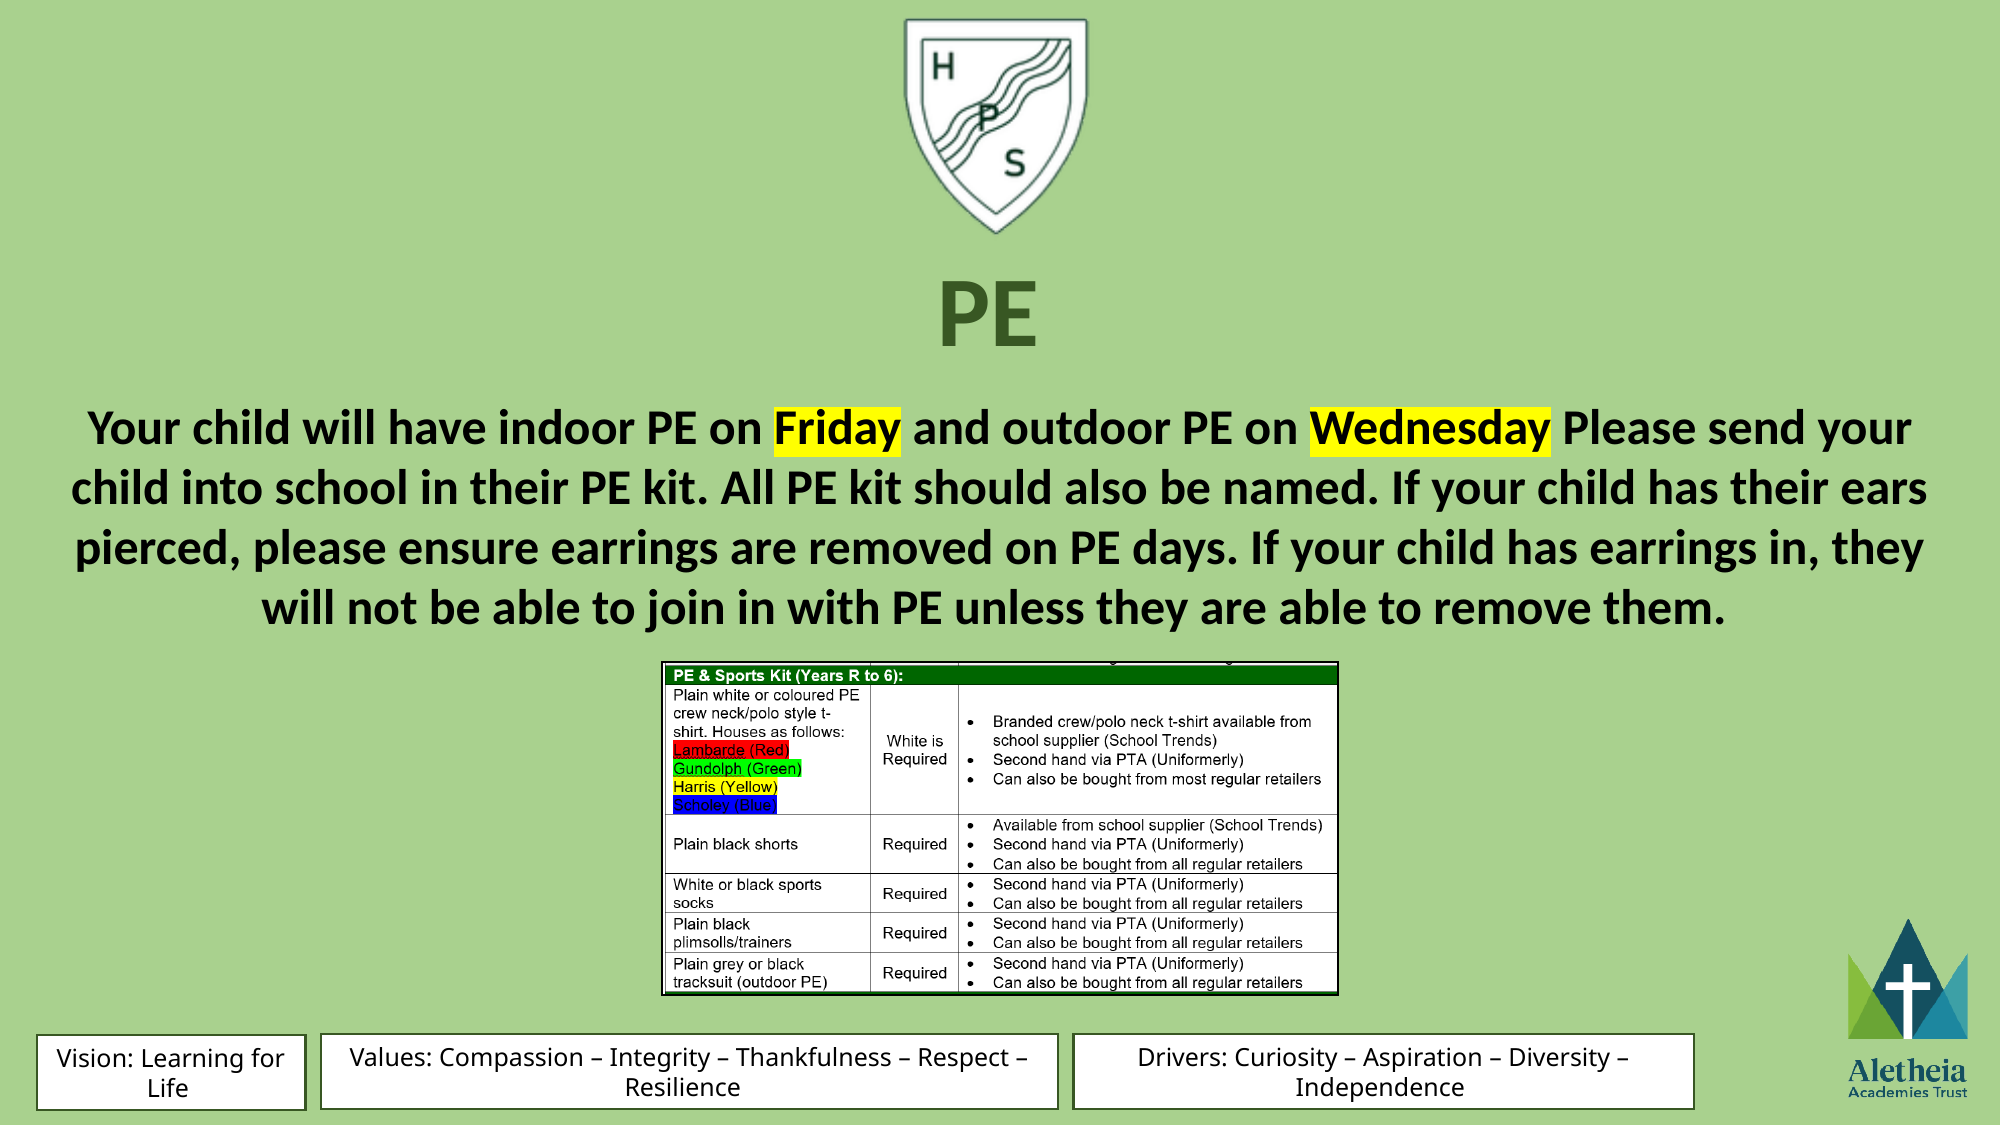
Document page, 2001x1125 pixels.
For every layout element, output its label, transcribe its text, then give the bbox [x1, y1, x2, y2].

text_box PE [179, 239, 1821, 374]
picture [1800, 902, 2000, 1118]
text_box Your child will have indoor PE on Friday and outdoor PE on Wednesday Please send your child into school in their PE kit. All PE kit should also be named. If your child has their ears pierced, please ensure earrings are removed on PE days. If your child has earrings in, they will not be able to join in with PE unless they are able to remove them. [37, 387, 1964, 702]
text_box Values: Compassion – Integrity – Thankfulness – Respect – Resilience [321, 1034, 1058, 1109]
text_box Vision: Learning for Life [36, 1035, 306, 1081]
picture [902, 17, 1098, 239]
picture [662, 662, 1338, 995]
text_box Drivers: Curiosity – Aspiration – Diversity – Independence [1074, 1034, 1694, 1109]
